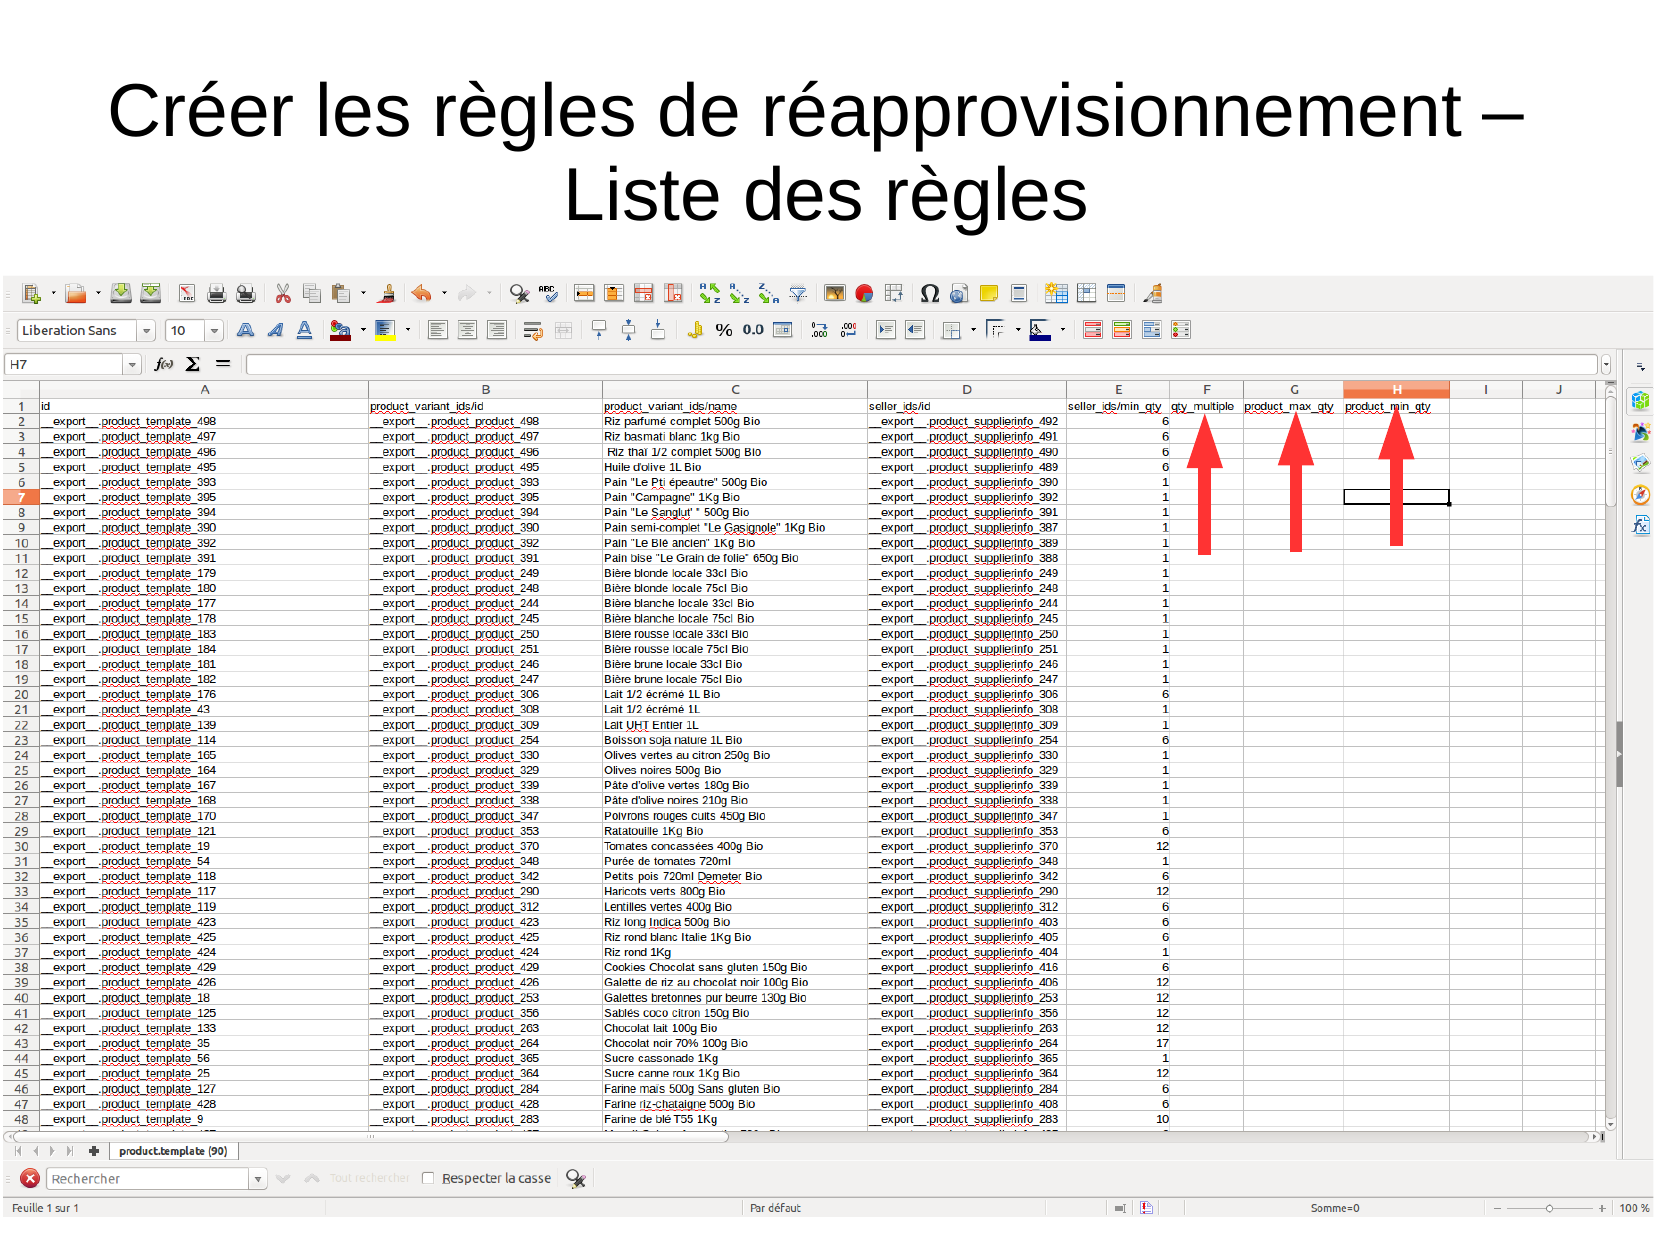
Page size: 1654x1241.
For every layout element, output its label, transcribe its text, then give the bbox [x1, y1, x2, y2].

title Créer les règles de réapprovisionnement – Liste des règles [82, 49, 1571, 257]
picture [3, 275, 1654, 1217]
